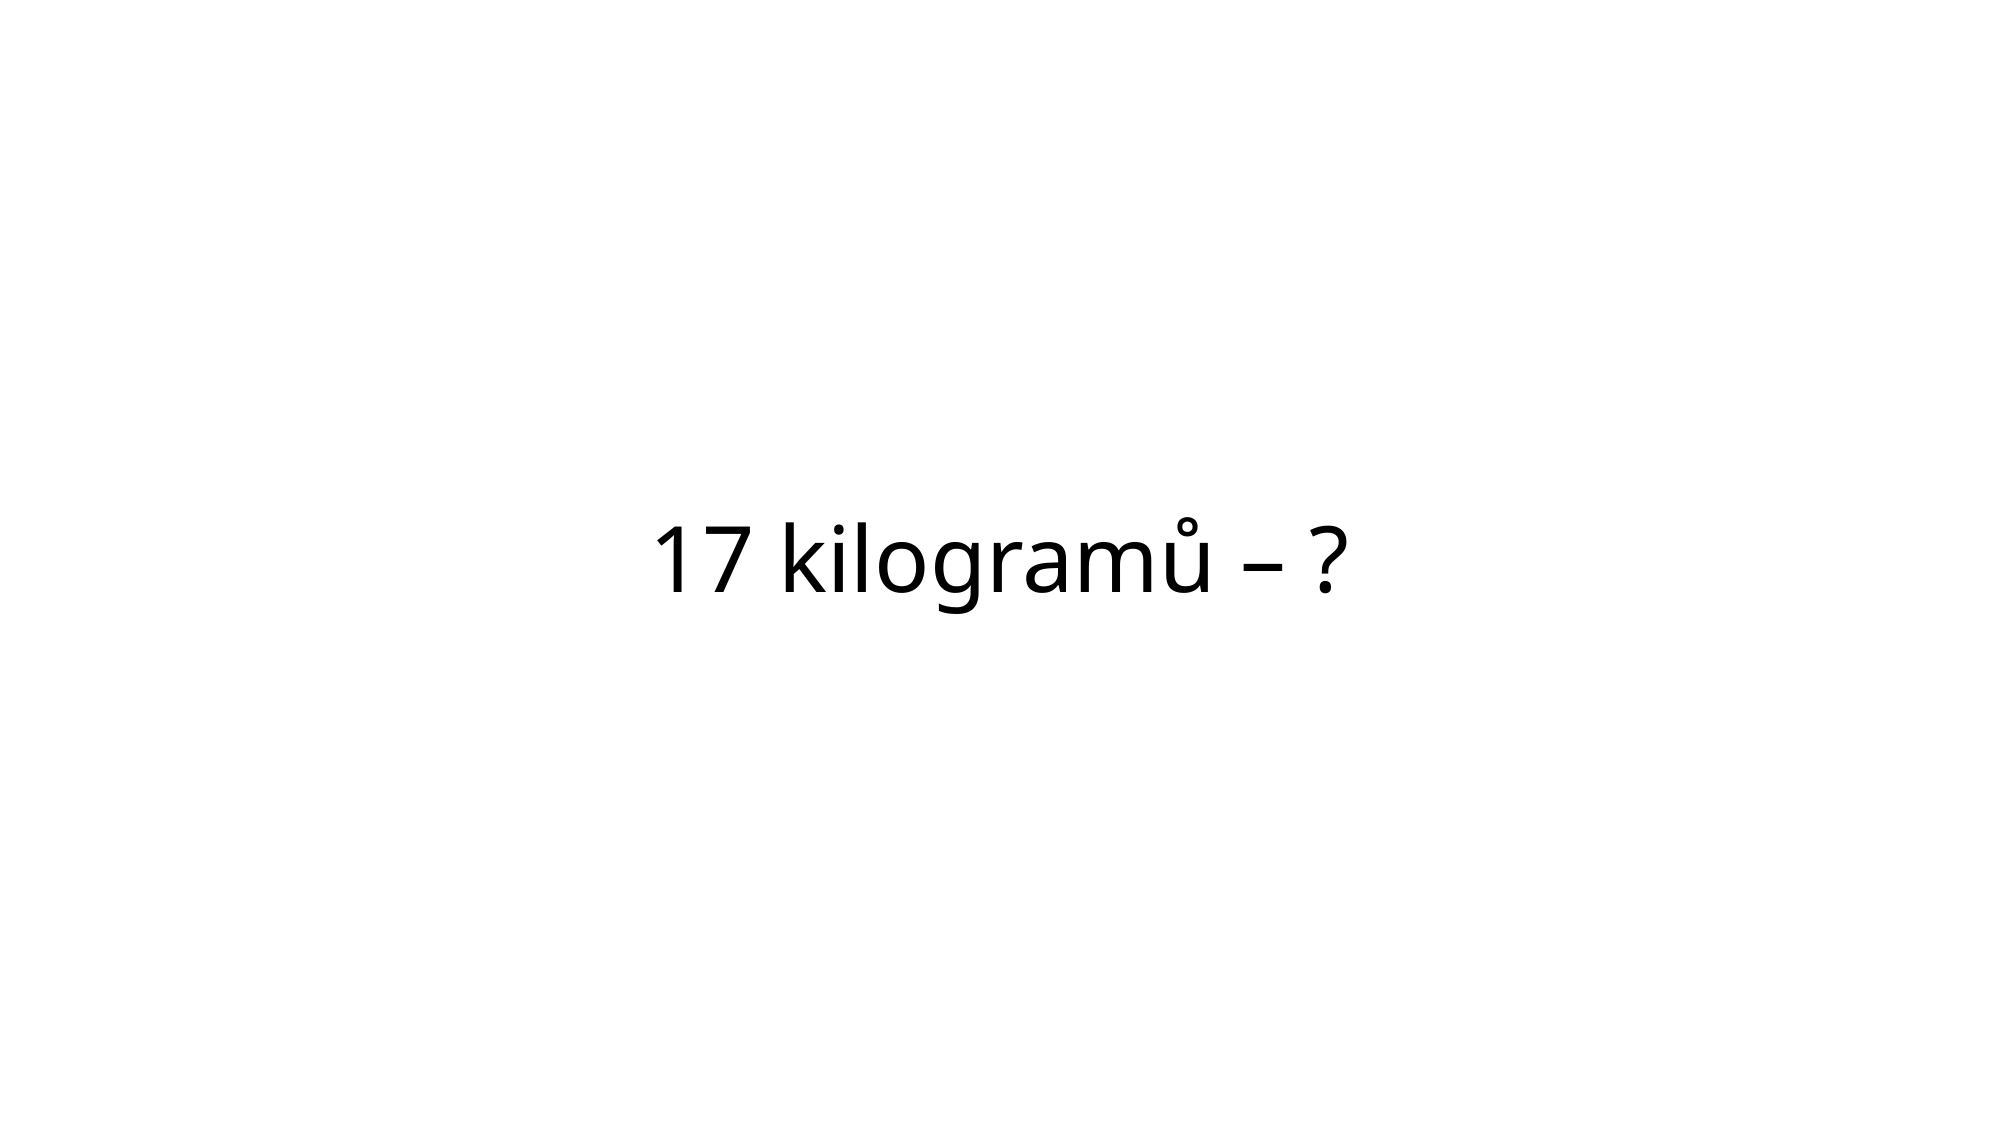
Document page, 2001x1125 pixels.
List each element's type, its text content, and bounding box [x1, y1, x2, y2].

title 17 kilogramů – ? [137, 453, 1863, 672]
